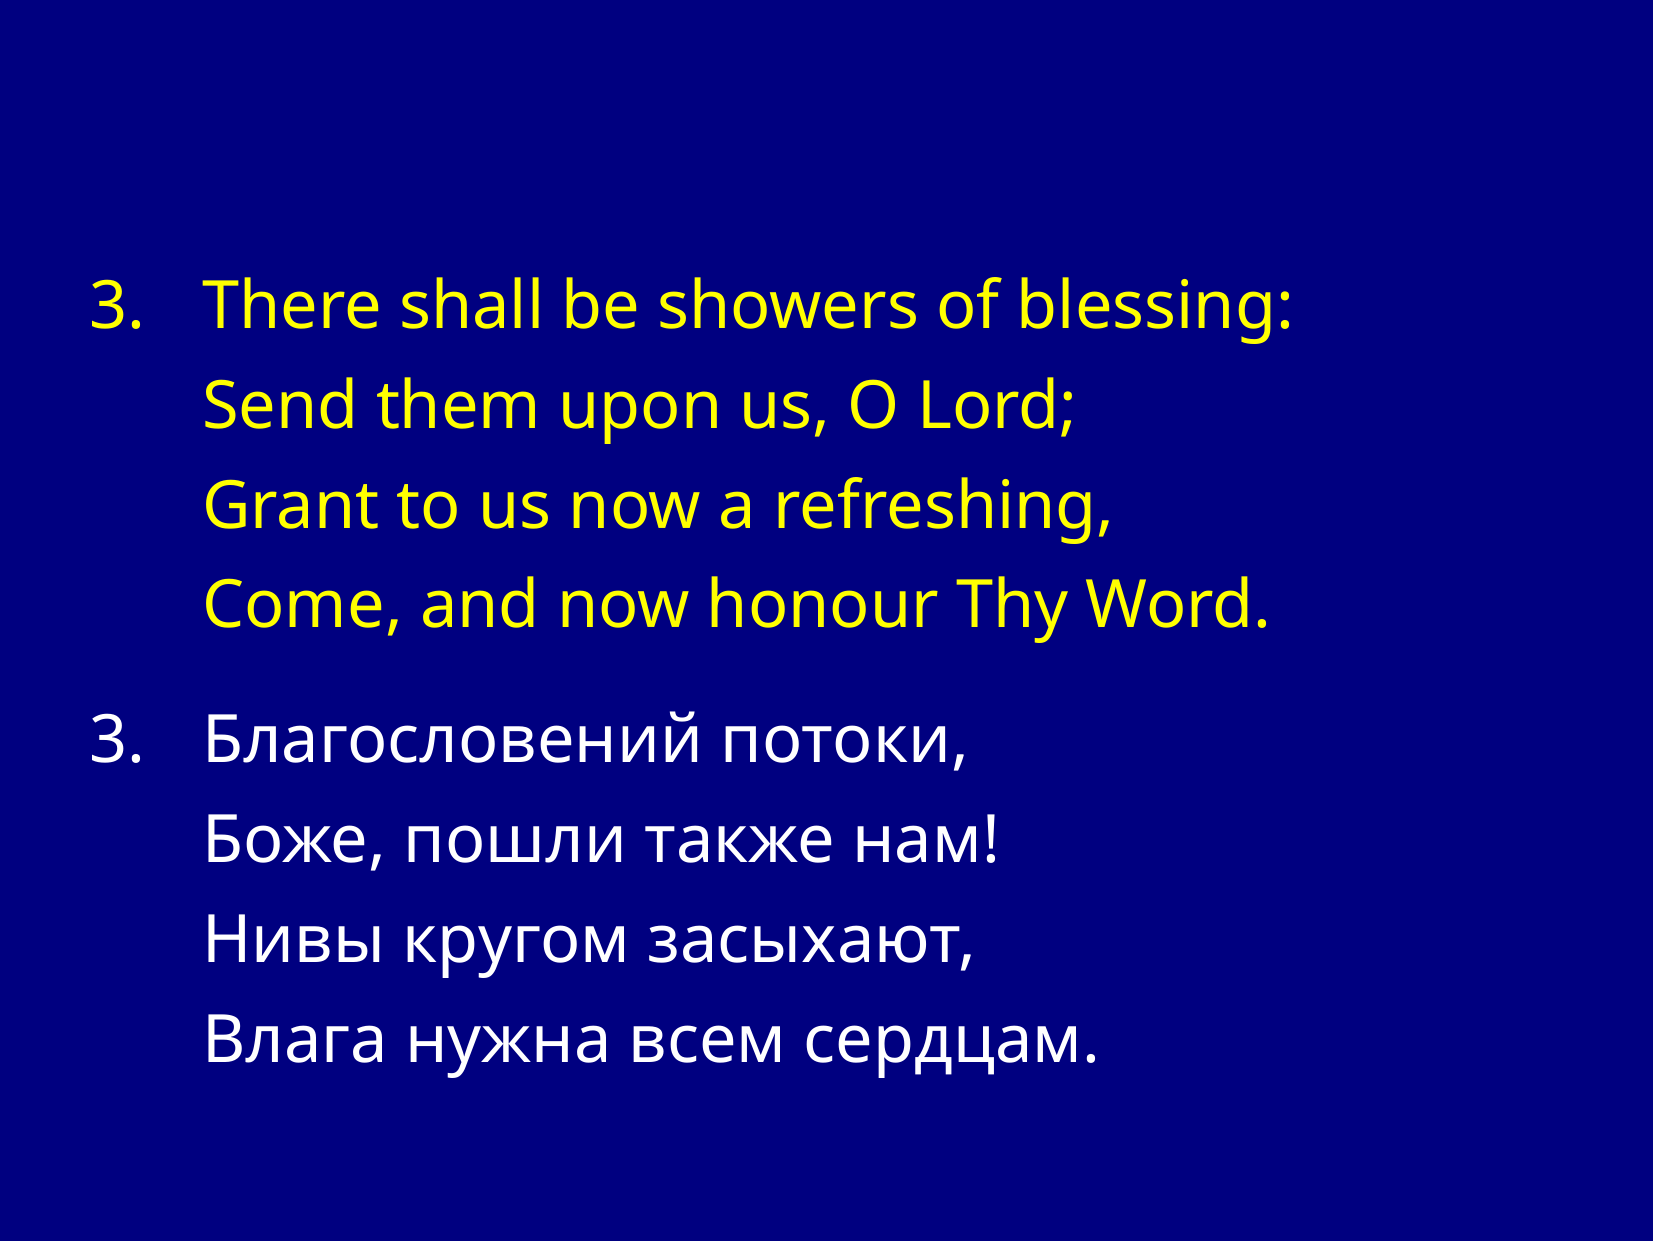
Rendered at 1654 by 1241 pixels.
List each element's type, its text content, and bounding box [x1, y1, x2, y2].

text_box 3. There shall be showers of blessing: Send them upon us, O Lord; Grant to us now a refreshing, Come, and now honour Thy Word. [75, 150, 1576, 638]
text_box 3. Благословений потоки, Боже, пошли также нам! Нивы кругом засыхают, Влага нужна всем сердцам. [75, 675, 1576, 1163]
